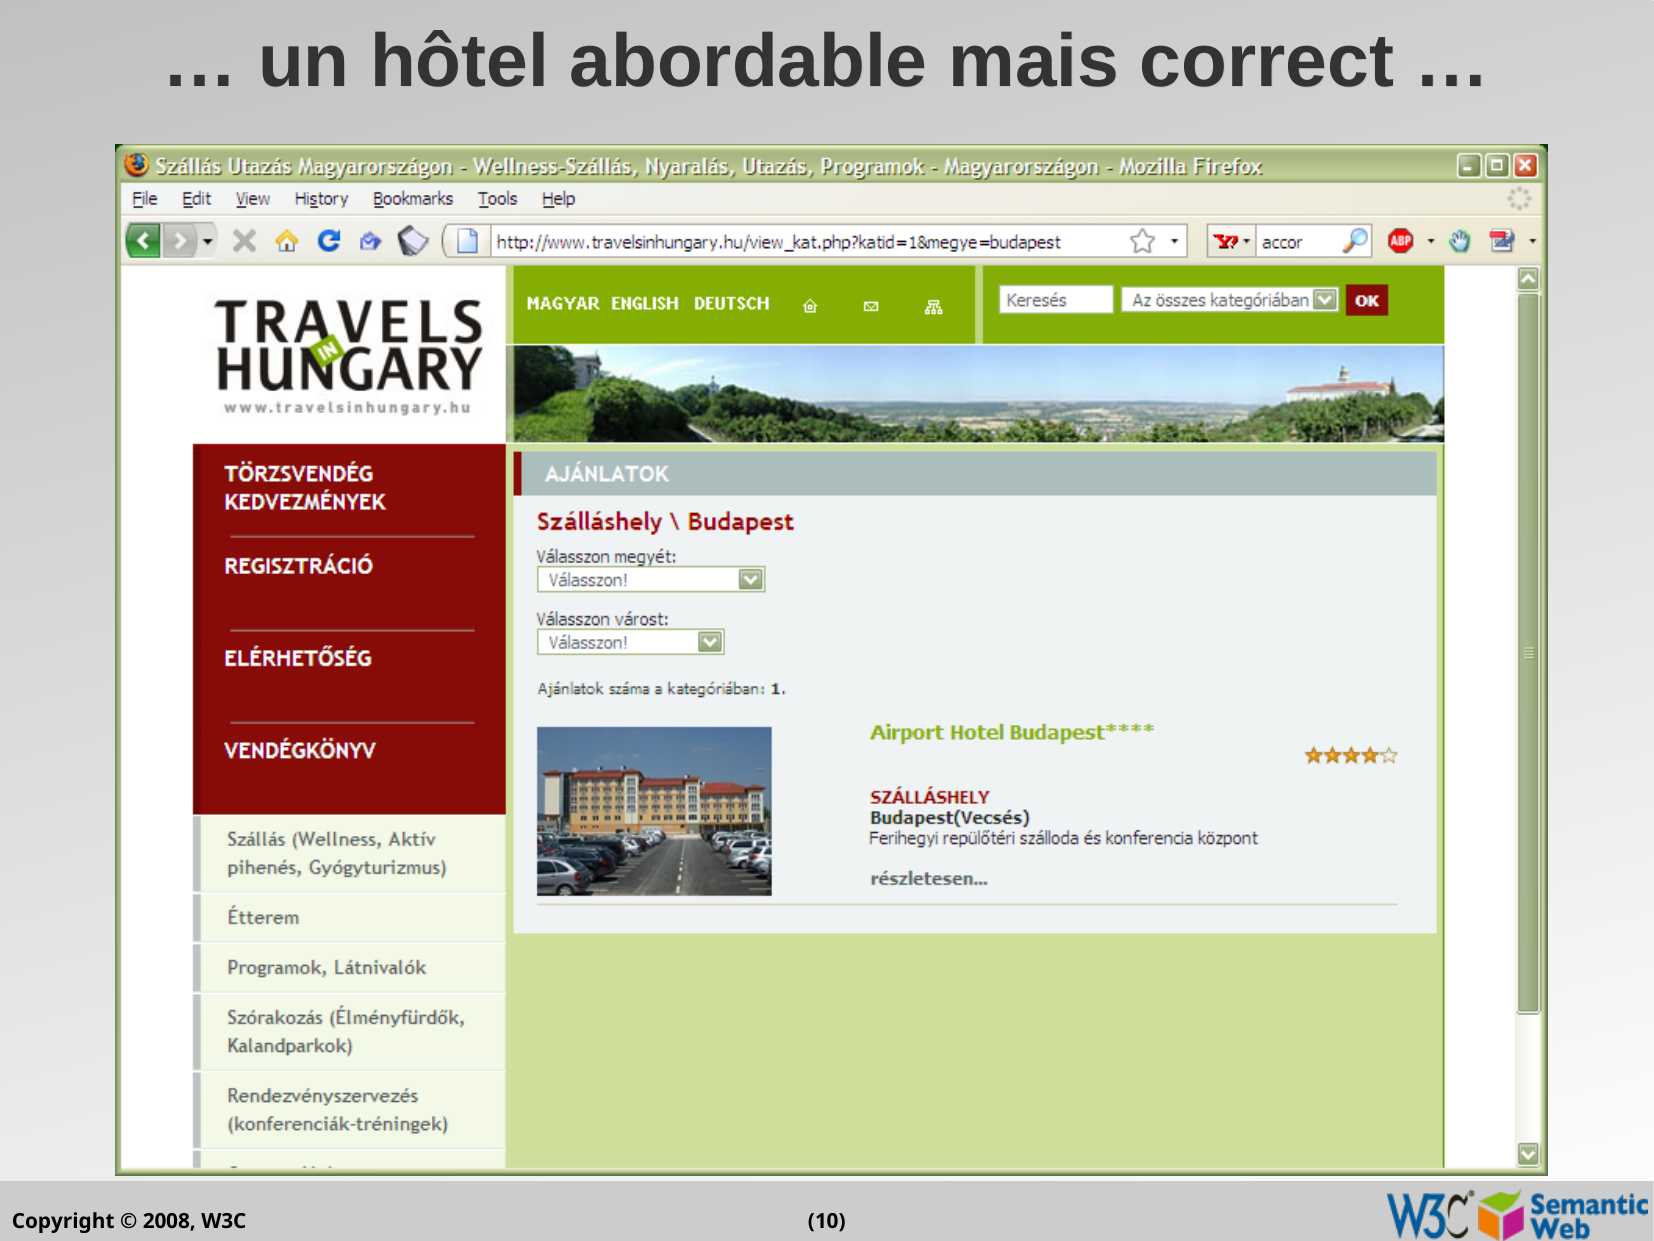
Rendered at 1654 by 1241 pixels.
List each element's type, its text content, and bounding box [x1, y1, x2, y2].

picture [1387, 1187, 1648, 1241]
title … un hôtel abordable mais correct … [0, 7, 1654, 111]
picture [115, 144, 1548, 1177]
